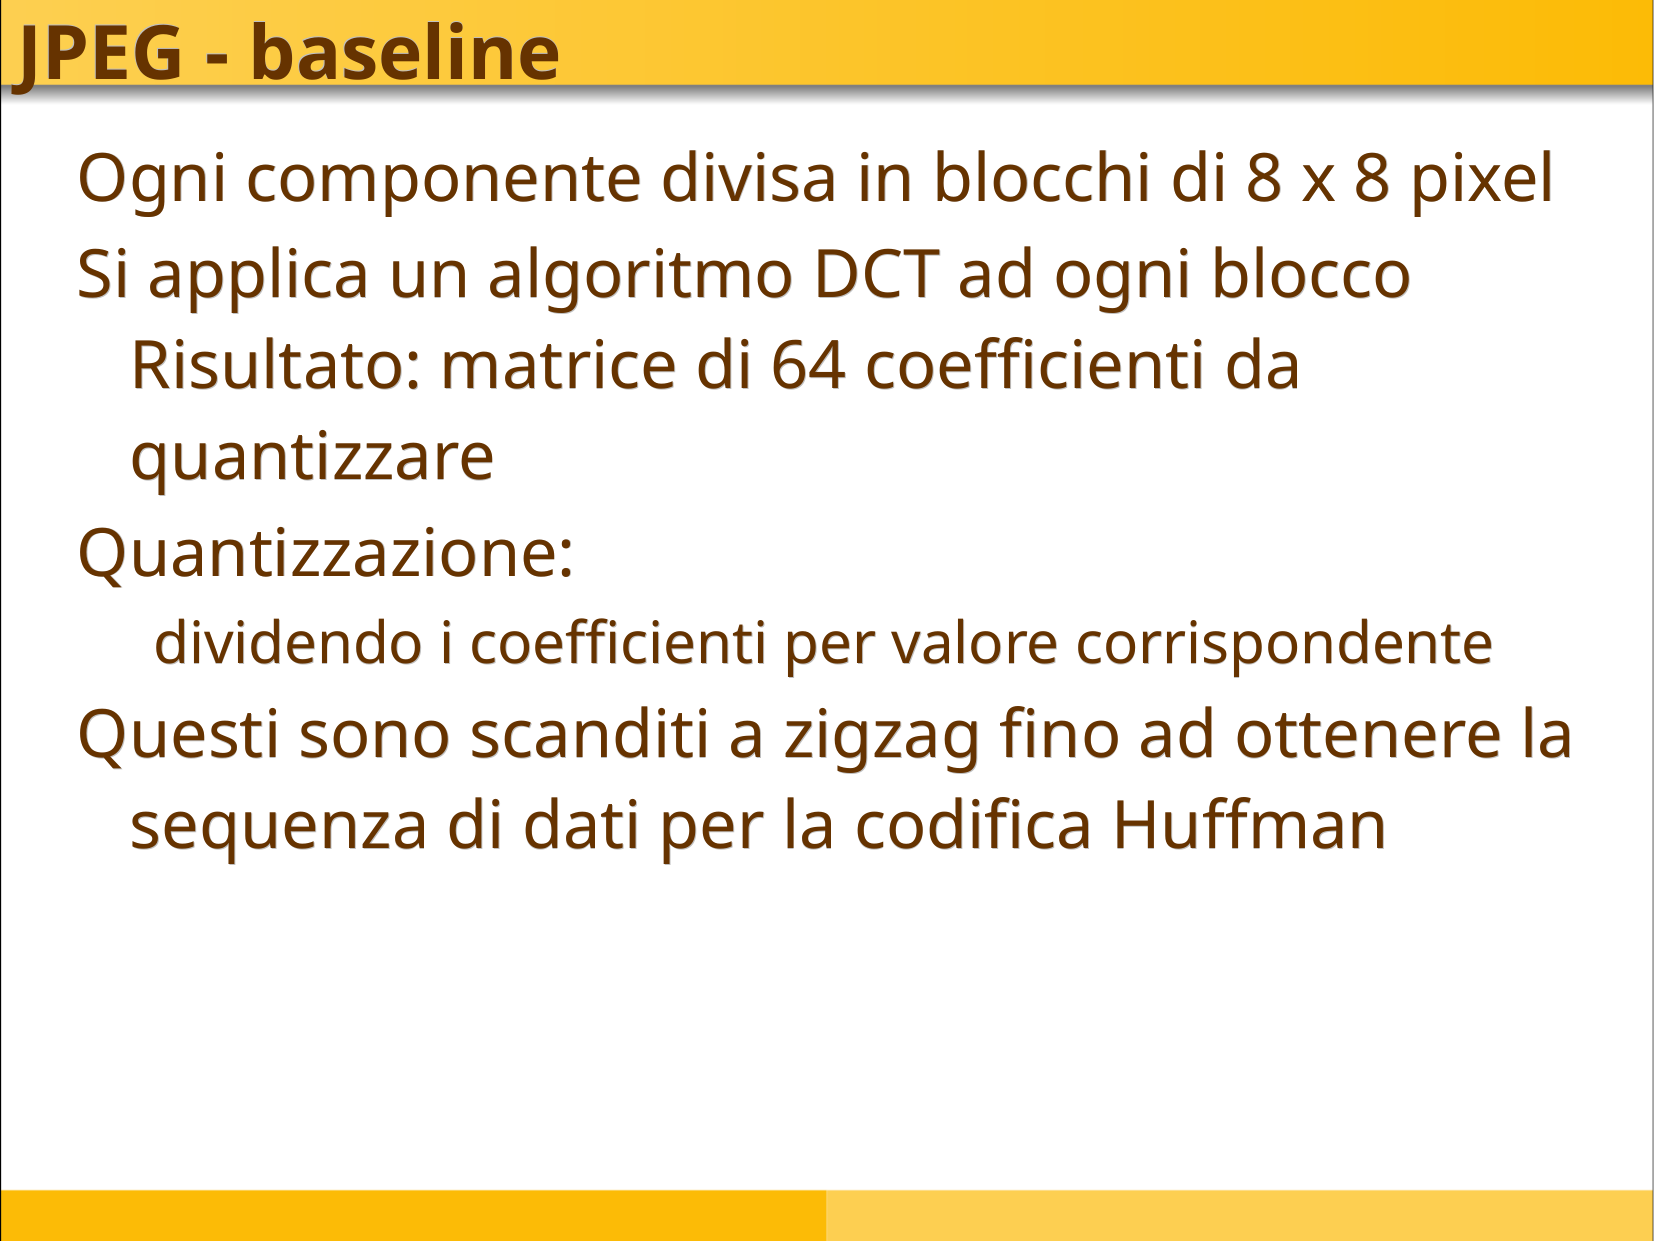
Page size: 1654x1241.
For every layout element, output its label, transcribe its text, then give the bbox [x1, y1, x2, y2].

list Ogni componente divisa in blocchi di 8 x 8 pixel Si applica un algoritmo DCT ad ogni blocco Risultato: matrice di 64 coefficienti da quantizzare Quantizzazione: dividendo i coefficienti per valore corrispondente Questi sono scanditi a zigzag fino ad ottenere la sequenza di dati per la codifica Huffman [59, 129, 1595, 1164]
picture [0, 0, 1654, 1241]
title JPEG - baseline [0, 0, 1477, 87]
